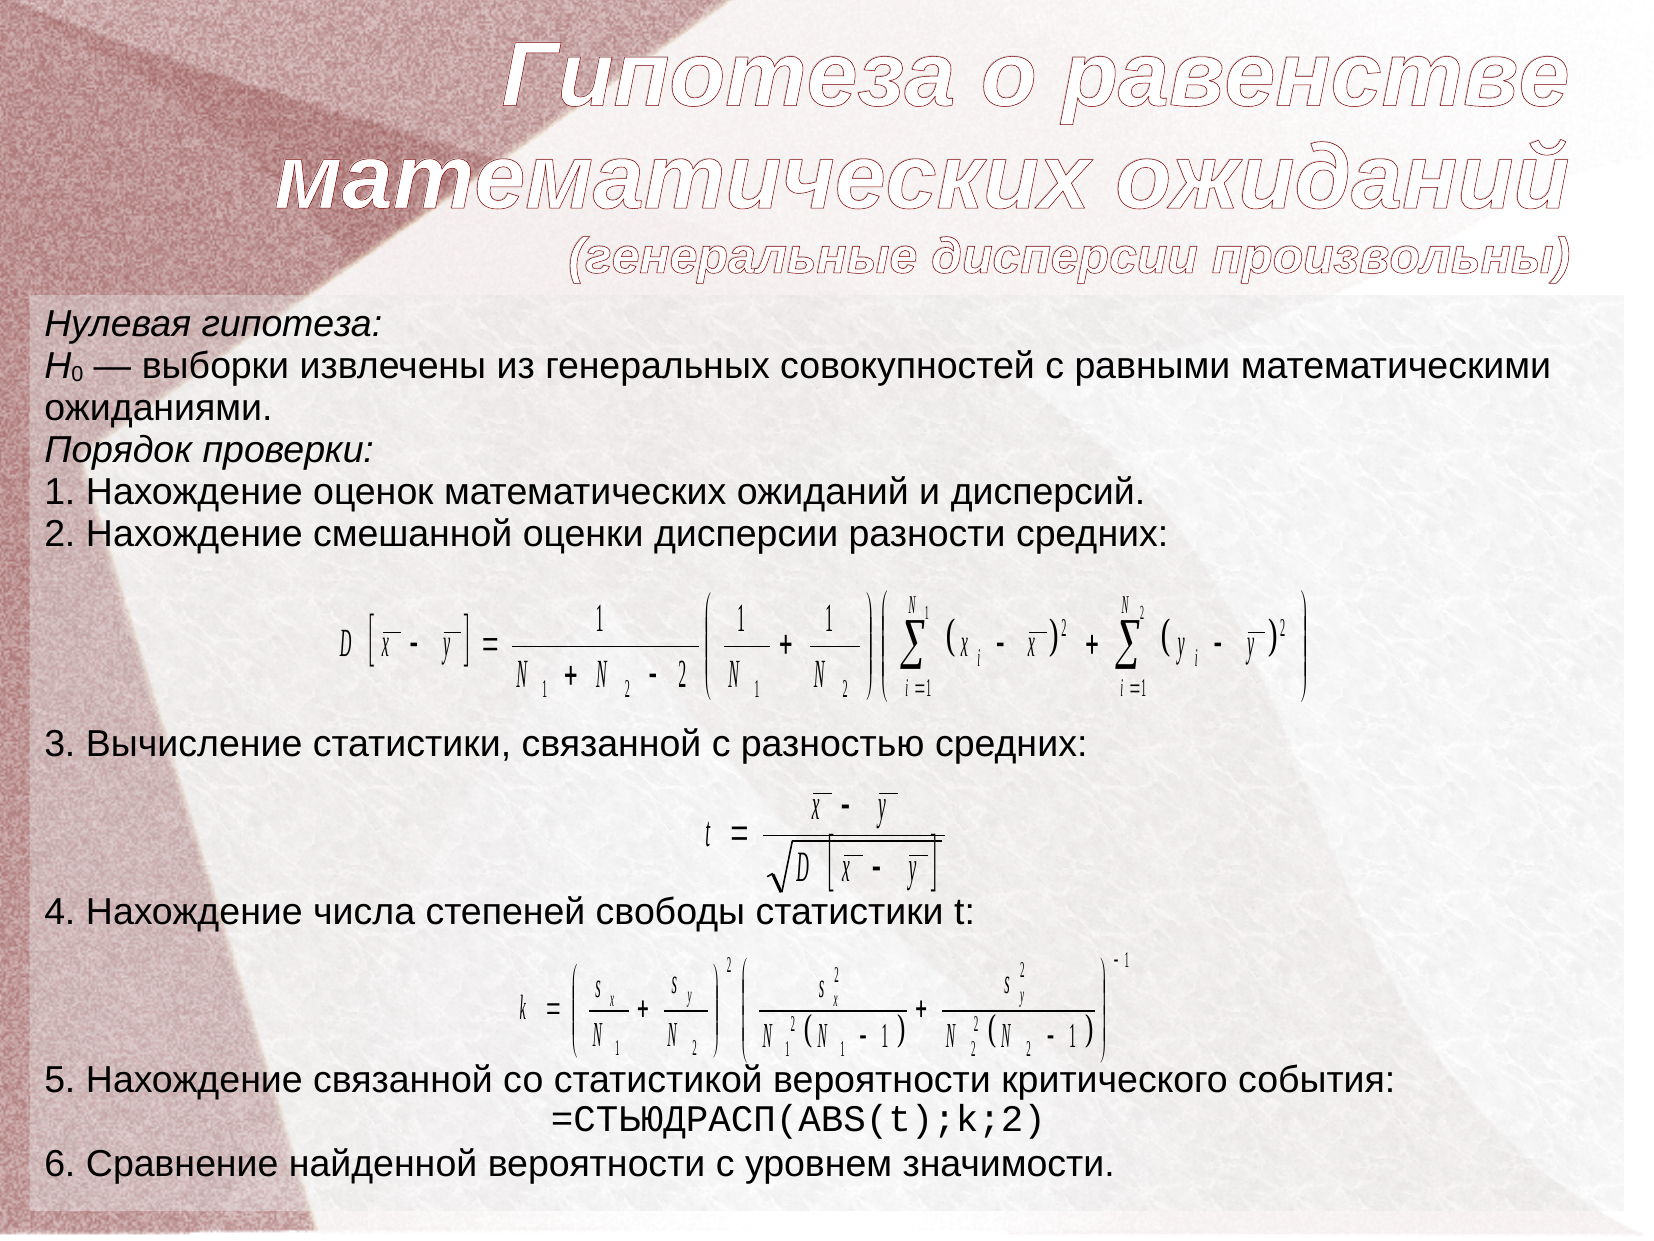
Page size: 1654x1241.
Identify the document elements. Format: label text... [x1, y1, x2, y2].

picture [0, 0, 1654, 1241]
title Гипотеза о равенстве математических ожиданий (генеральные дисперсии произвольны) [82, 21, 1571, 284]
text_box Нулевая гипотеза: H0 — выборки извлечены из генеральных совокупностей с равными математическими ожиданиями. Порядок проверки: 1. Нахождение оценок математических ожиданий и дисперсий. 2. Нахождение смешанной оценки дисперсии разности средних: 3. Вычисление статистики, связанной с разностью средних: 4. Нахождение числа степеней свободы статистики t: 5. Нахождение связанной со статистикой вероятности критического события: =СТЬЮДРАСП(ABS(t);k;2) 6. Сравнение найденной вероятности с уровнем значимости. [29, 295, 1624, 1211]
